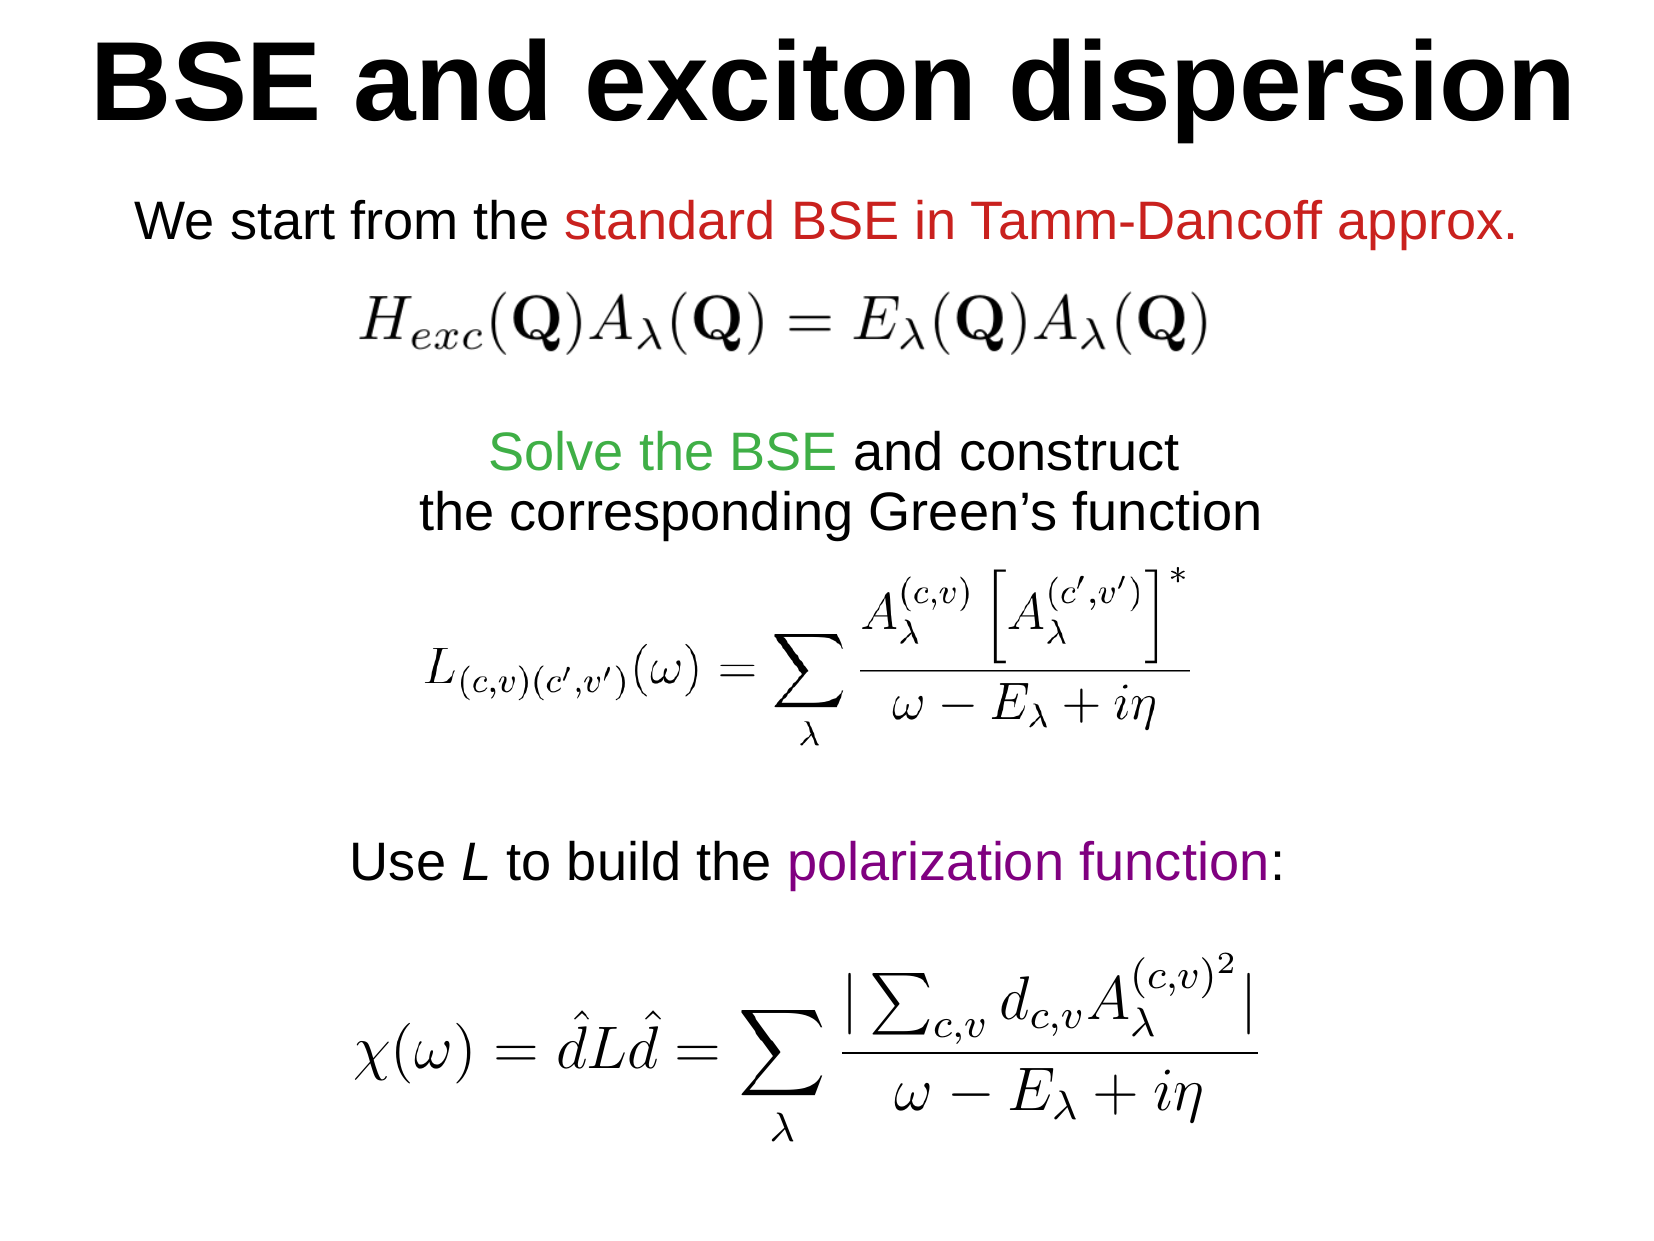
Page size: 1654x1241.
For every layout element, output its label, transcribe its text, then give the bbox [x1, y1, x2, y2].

text_box Solve the BSE and construct the corresponding Green’s function [384, 413, 1300, 550]
picture [399, 550, 1203, 760]
text_box We start from the standard BSE in Tamm-Dancoff approx. [120, 183, 1546, 274]
title BSE and exciton dispersion [90, 0, 1579, 163]
picture [345, 274, 1216, 366]
picture [334, 932, 1261, 1149]
text_box Use L to build the polarization function: [225, 824, 1411, 916]
